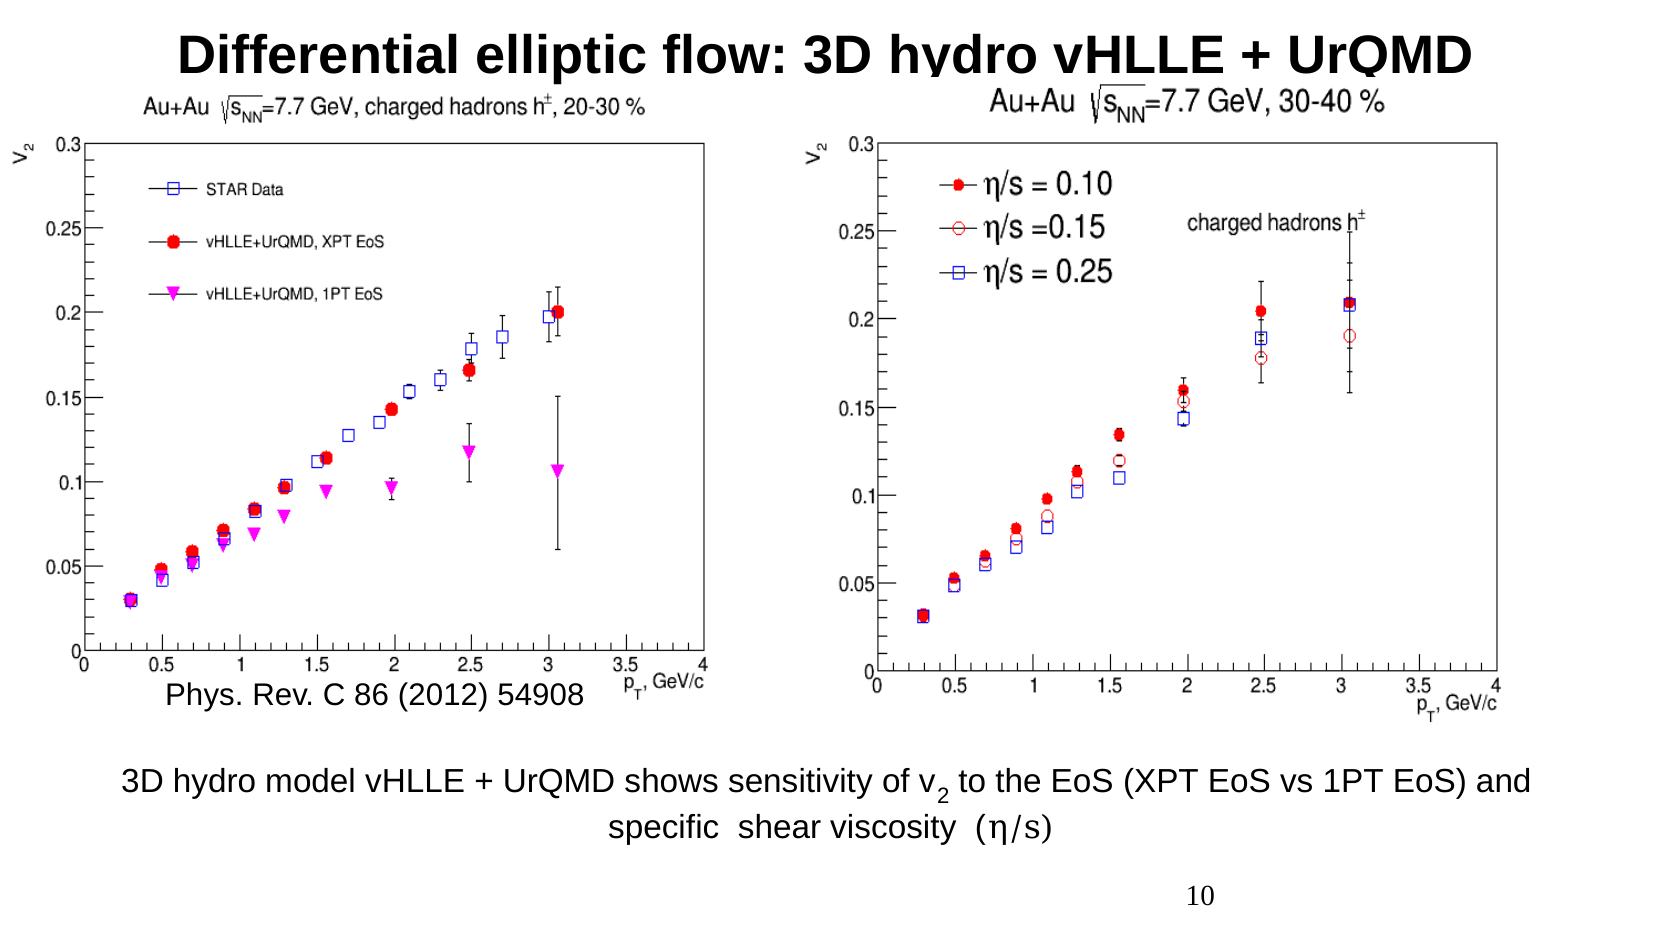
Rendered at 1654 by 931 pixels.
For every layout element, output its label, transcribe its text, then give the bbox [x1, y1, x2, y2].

text_box Phys. Rev. C 86 (2012) 54908 [150, 669, 601, 719]
text_box [1185, 881, 1571, 912]
title Differential elliptic flow: 3D hydro vHLLE + UrQMD [59, 4, 1595, 101]
text_box 3D hydro model vHLLE + UrQMD shows sensitivity of v2 to the EoS (XPT EoS vs 1PT EoS) and specific shear viscosity (η/s) [54, 718, 1600, 881]
picture [8, 80, 781, 715]
picture [801, 77, 1574, 737]
